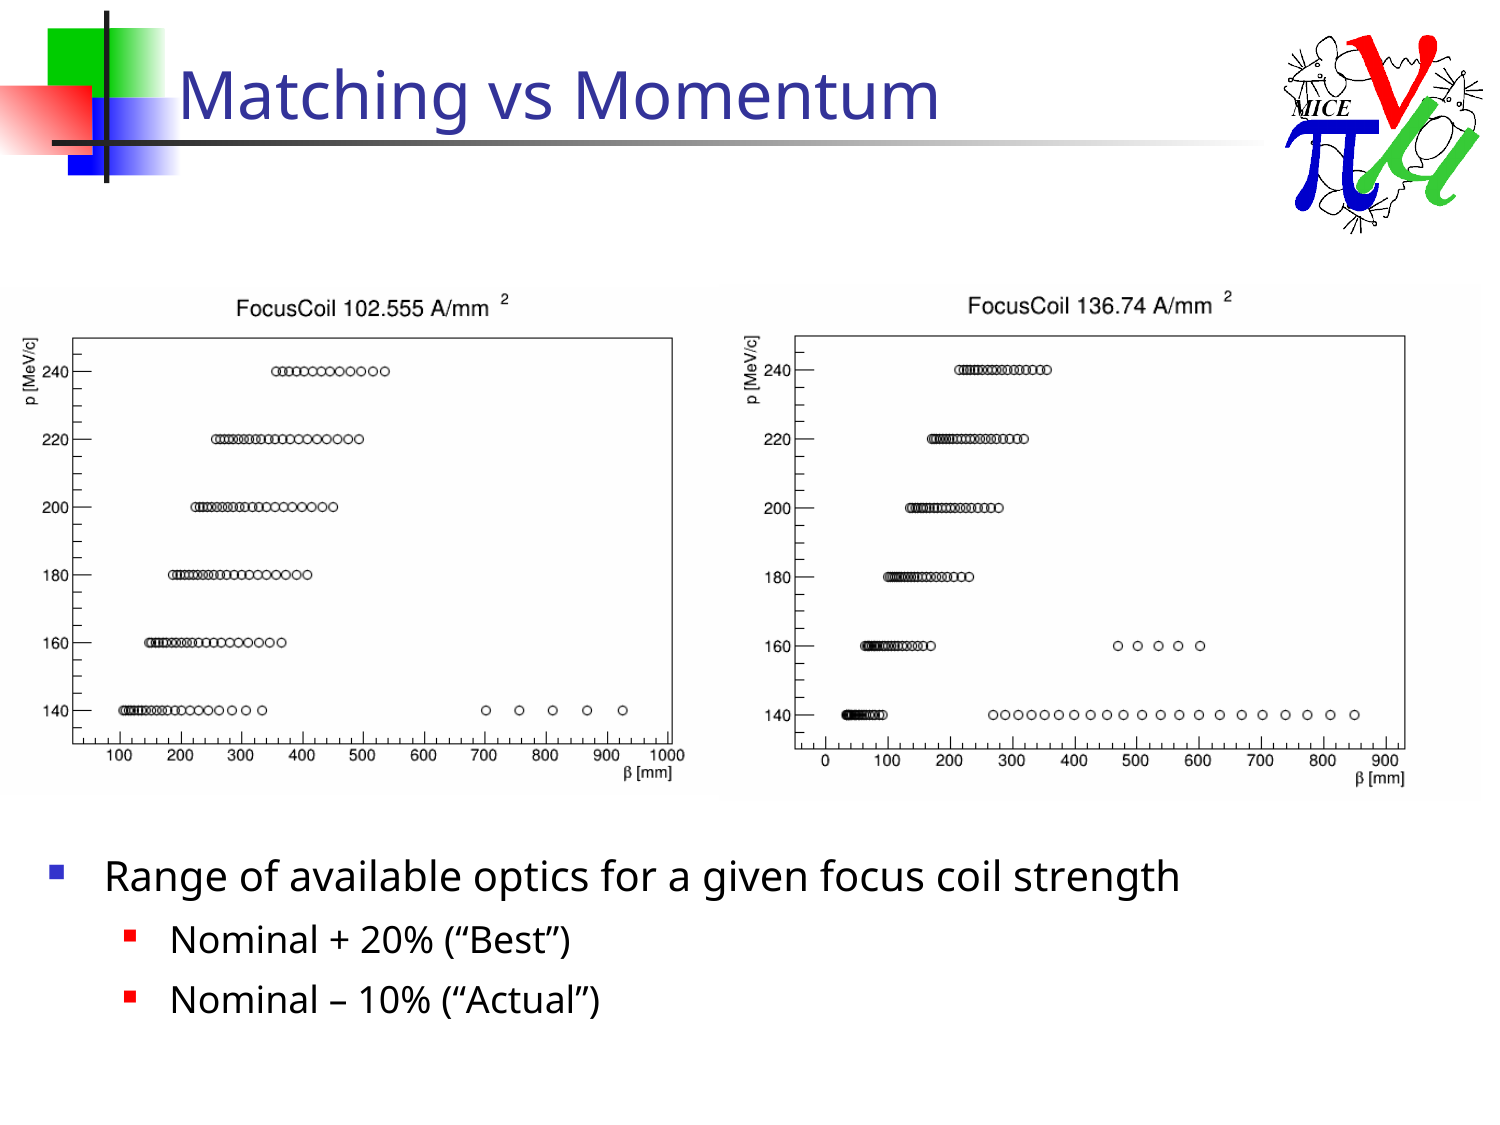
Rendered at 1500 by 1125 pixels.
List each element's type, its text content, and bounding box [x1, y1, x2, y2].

picture [1264, 5, 1500, 251]
list Range of available optics for a given focus coil strength Nominal + 20% (“Best”) Nominal – 10% (“Actual”) [32, 839, 1480, 1125]
picture [0, 284, 1481, 801]
title Matching vs Momentum [162, 0, 1441, 188]
